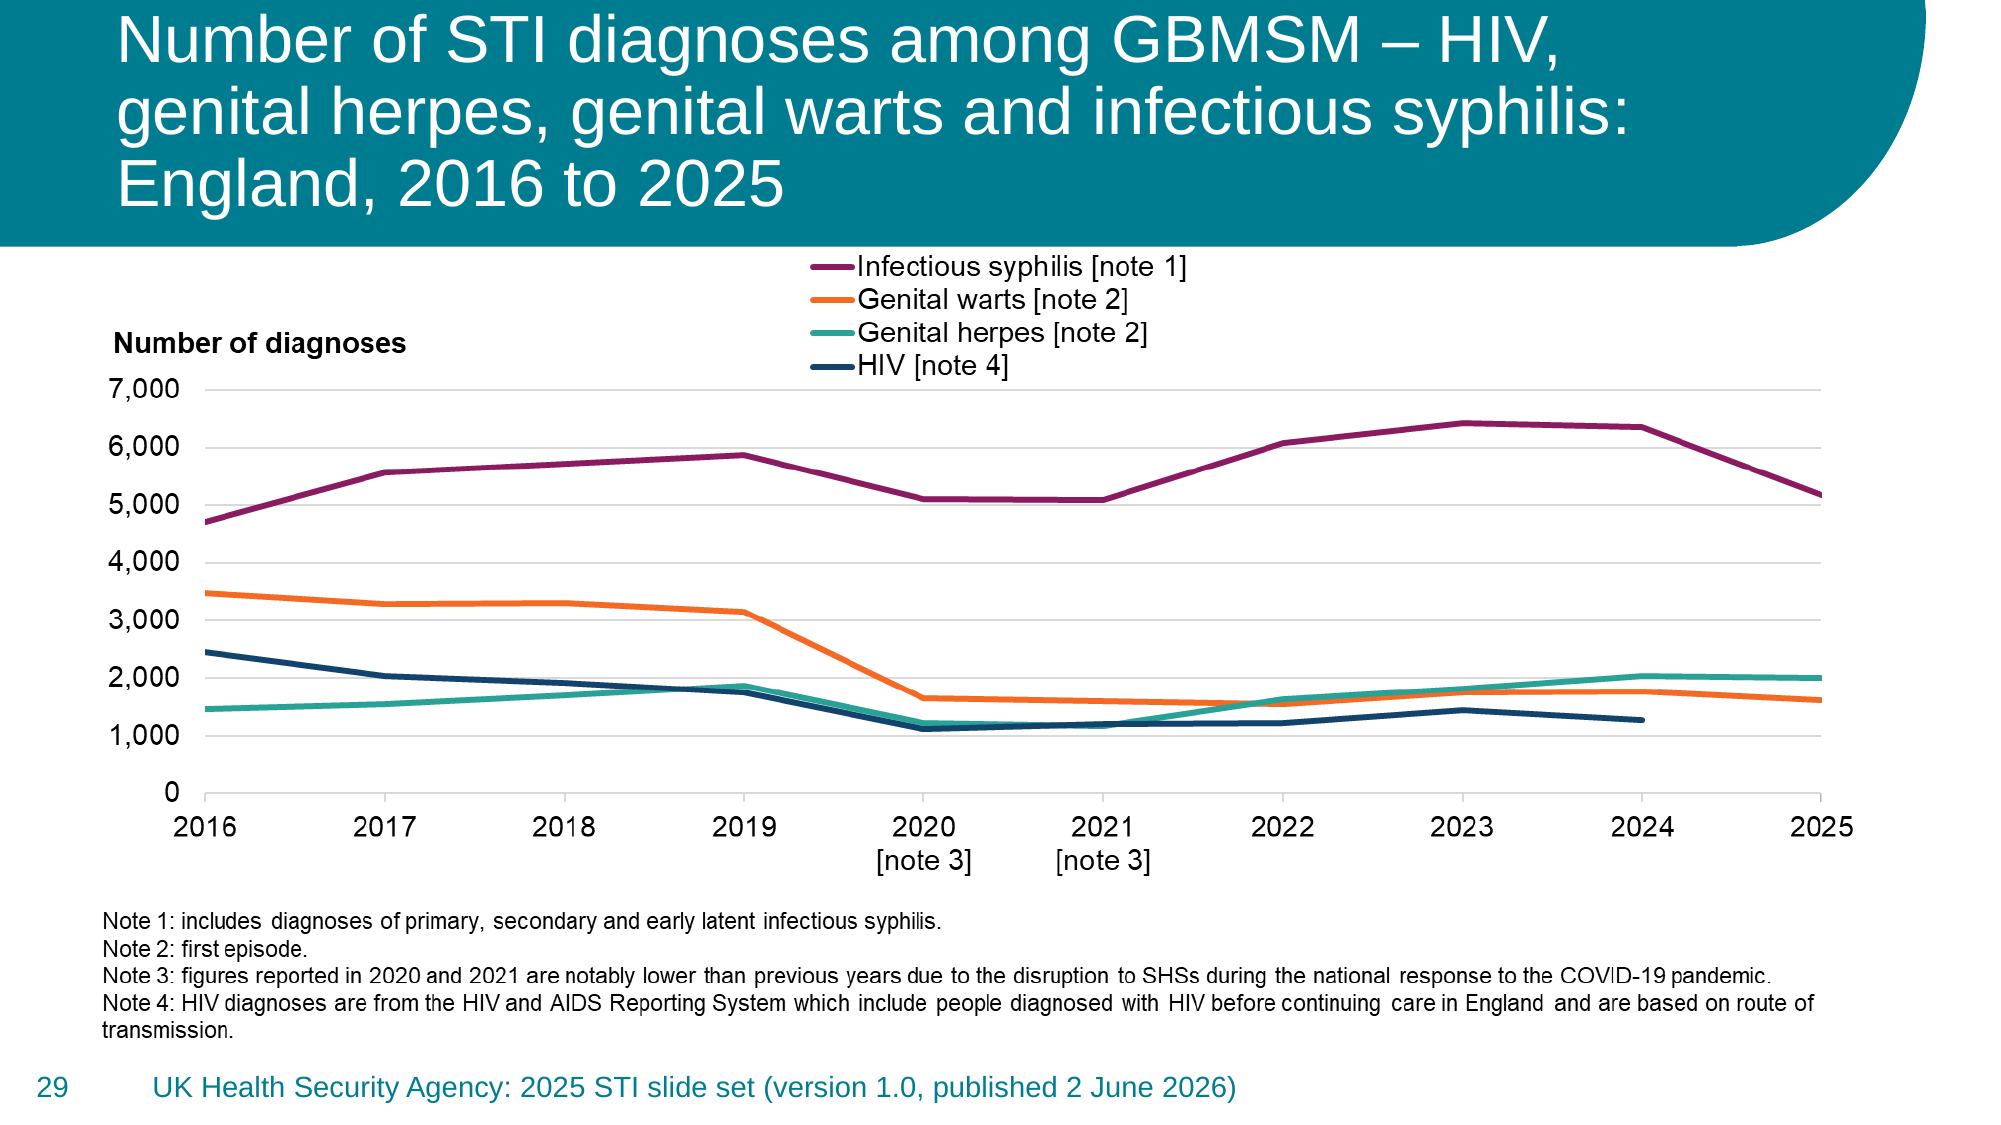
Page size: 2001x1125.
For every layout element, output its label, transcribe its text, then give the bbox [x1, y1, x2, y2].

text_box [21, 1056, 120, 1117]
title Number of STI diagnoses among GBMSM – HIV, genital herpes, genital warts and infectious syphilis: England, 2016 to 2025 [101, 0, 1747, 158]
picture [87, 250, 1959, 1056]
text_box UK Health Security Agency: 2025 STI slide set (version 1.0, published 2 June 2026) [137, 1056, 1780, 1116]
